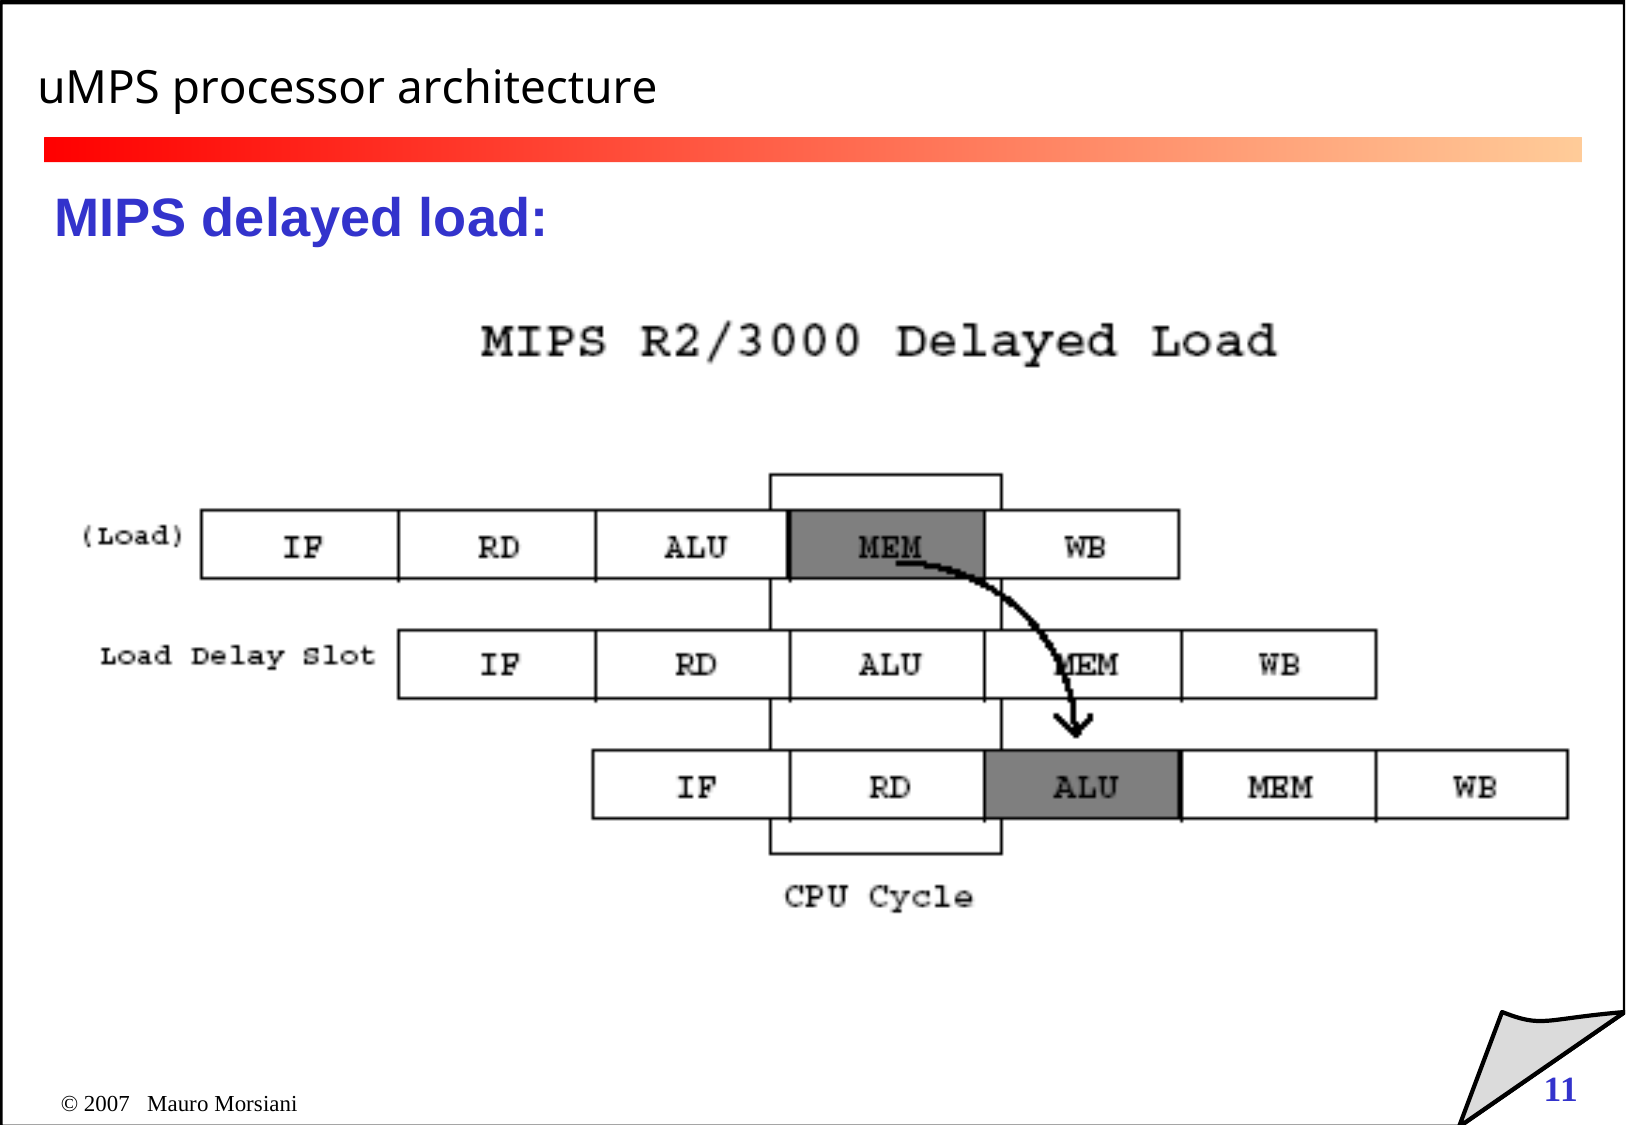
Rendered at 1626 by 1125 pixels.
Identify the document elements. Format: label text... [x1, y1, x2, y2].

list MIPS delayed load: [54, 187, 1557, 595]
picture [46, 316, 1584, 927]
title uMPS processor architecture [37, 44, 1587, 130]
